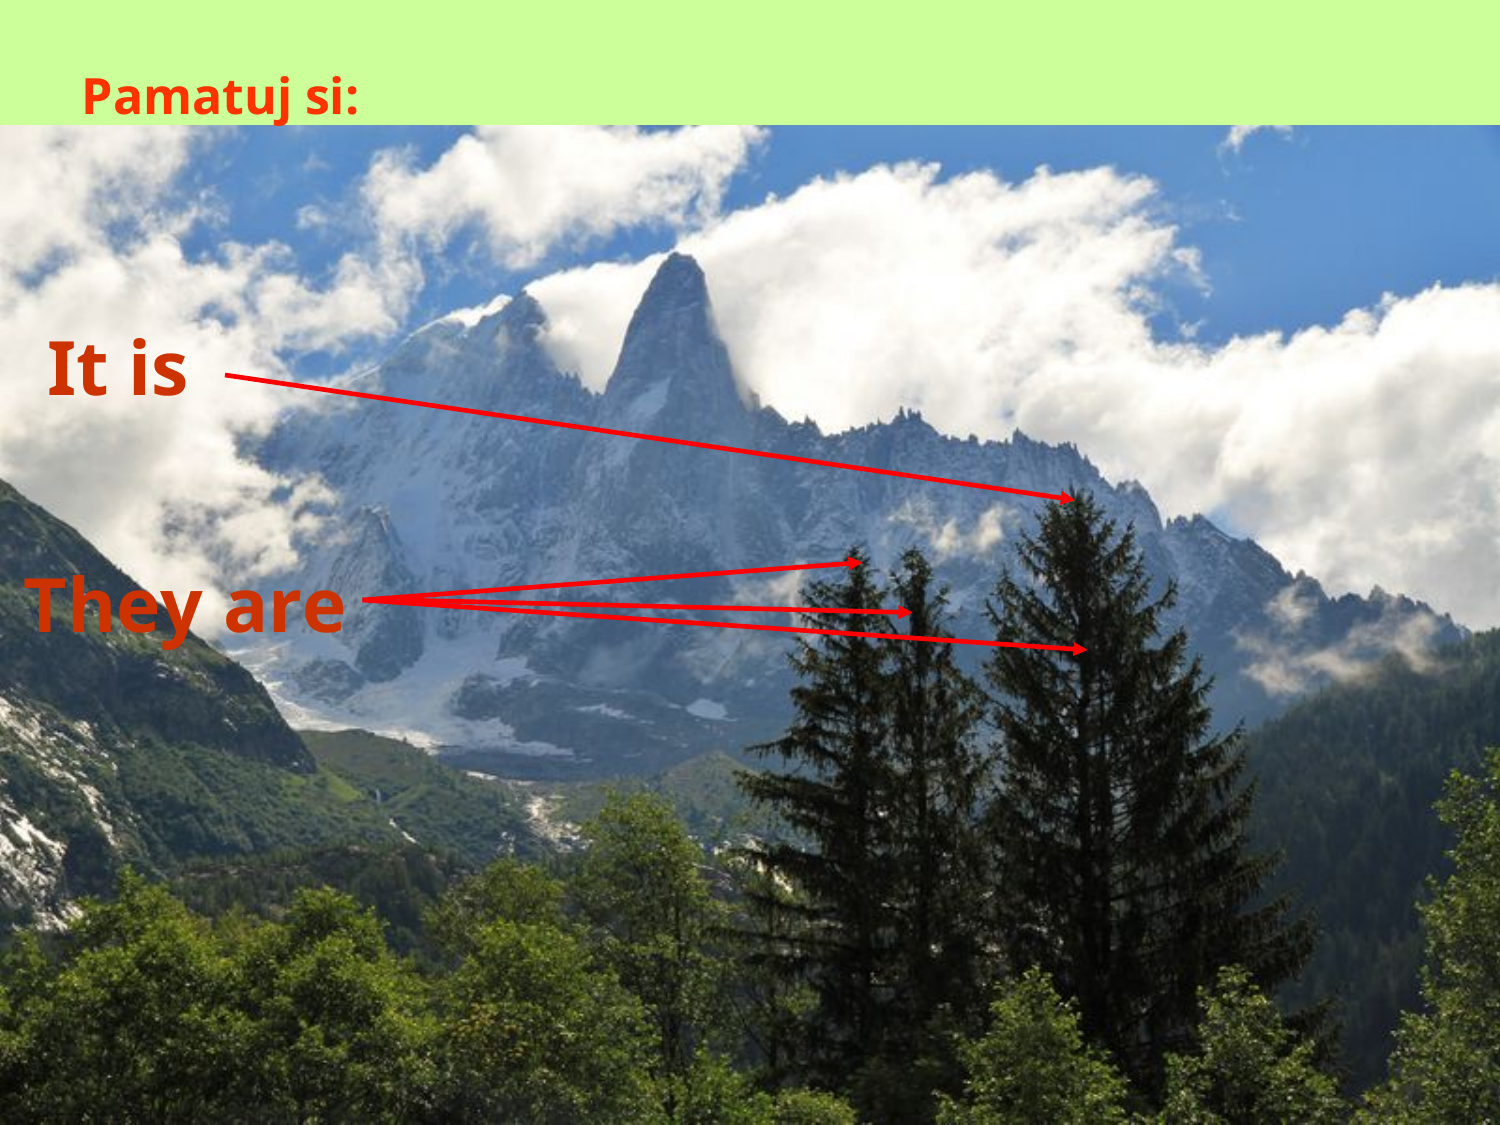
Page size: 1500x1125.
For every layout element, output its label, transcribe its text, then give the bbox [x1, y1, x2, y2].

text_box Pamatuj si: [66, 56, 375, 133]
picture [0, 125, 1500, 1125]
text_box It is [32, 312, 204, 418]
text_box They are [9, 549, 362, 656]
